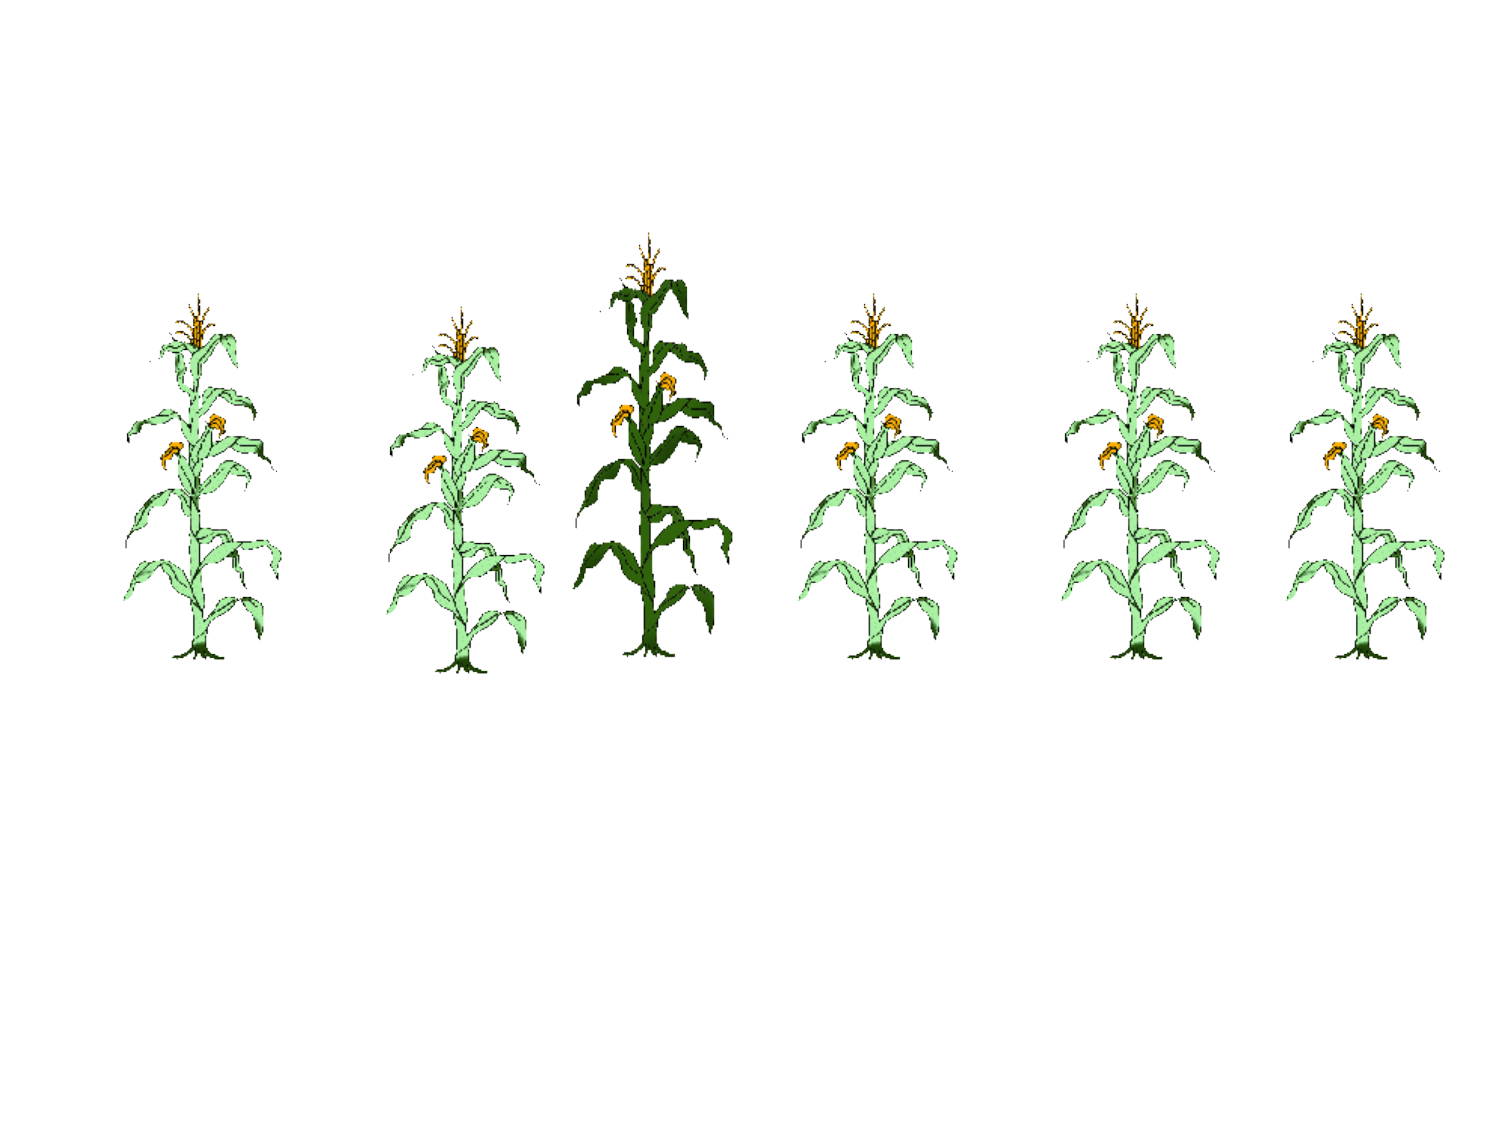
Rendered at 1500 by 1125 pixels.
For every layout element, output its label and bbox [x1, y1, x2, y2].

picture [787, 286, 976, 676]
picture [112, 286, 300, 676]
picture [375, 224, 751, 689]
picture [1275, 286, 1463, 676]
picture [1050, 286, 1238, 676]
